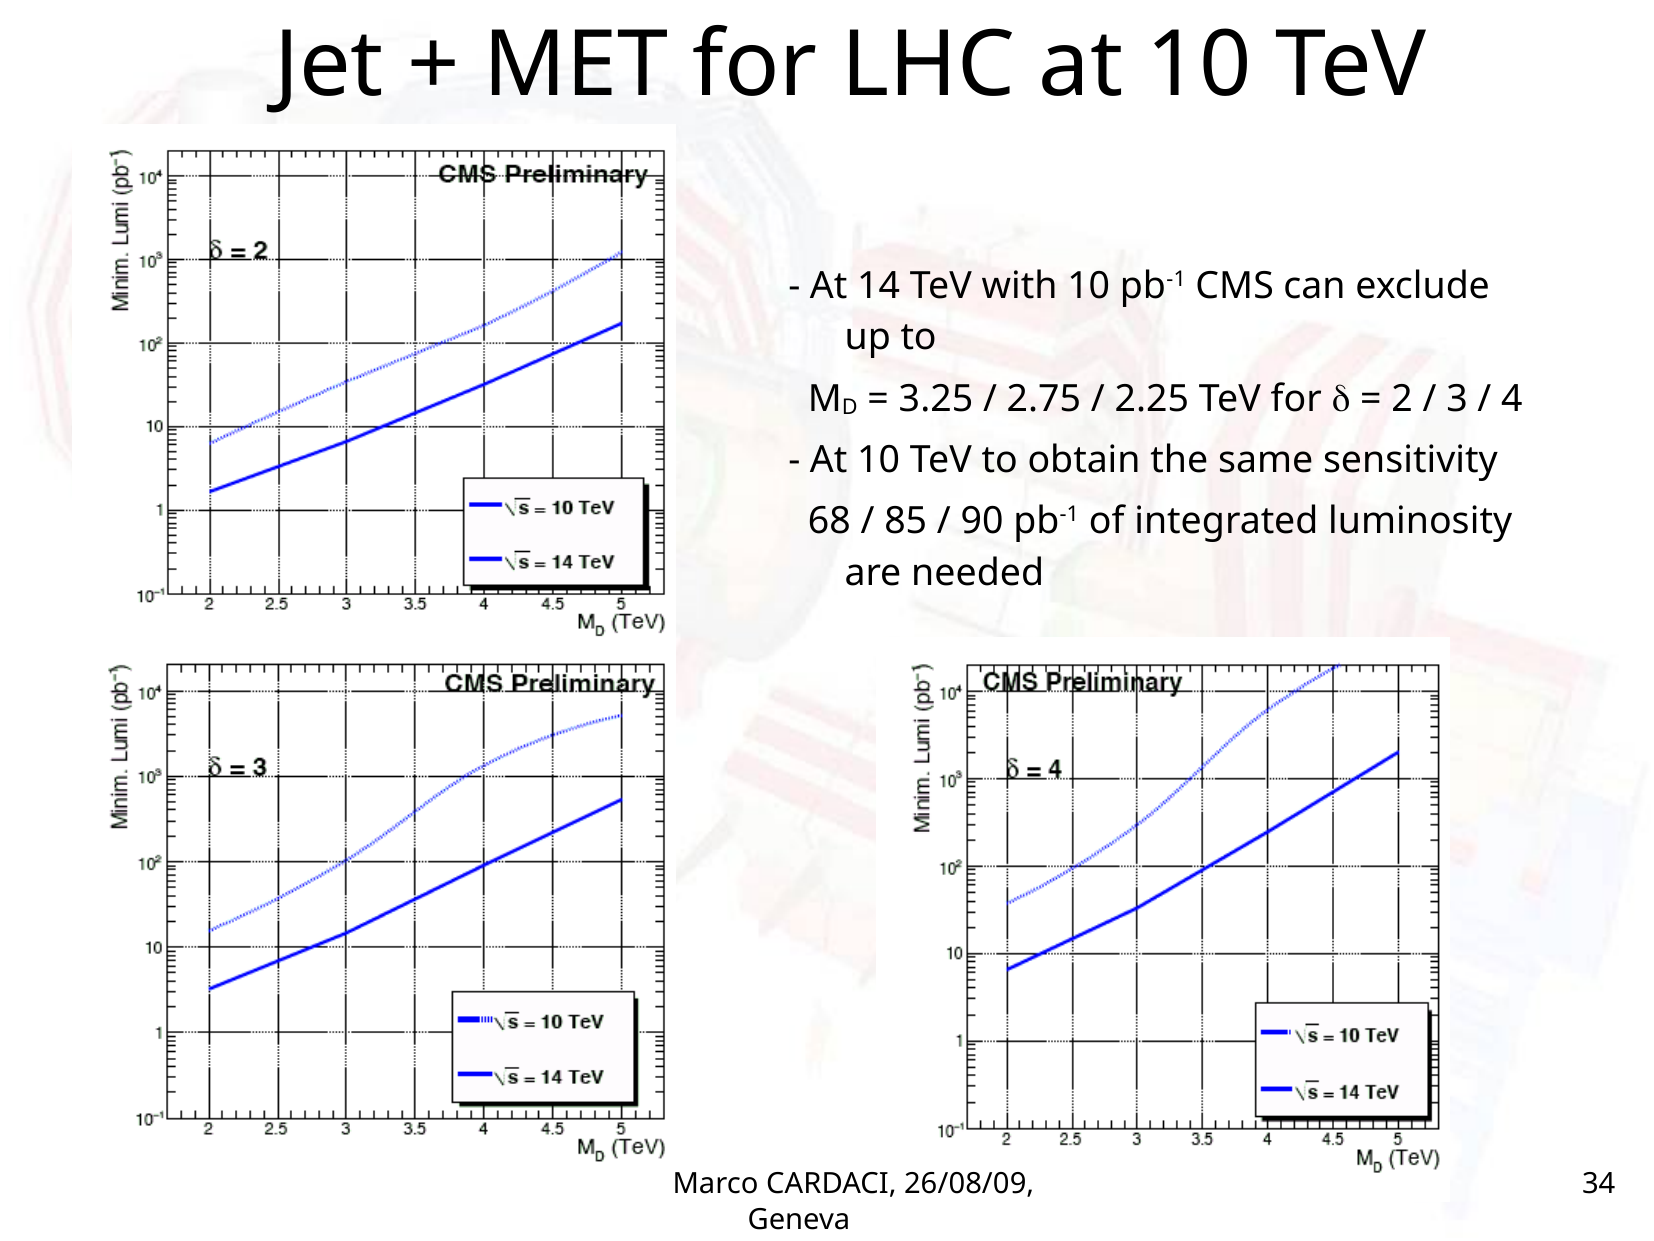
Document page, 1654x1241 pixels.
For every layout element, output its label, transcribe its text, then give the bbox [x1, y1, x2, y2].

text_box 34 [1567, 1157, 1643, 1213]
title Jet + MET for LHC at 10 TeV [191, 10, 1512, 130]
text_box - At 14 TeV with 10 pb-1 CMS can exclude up to MD = 3.25 / 2.75 / 2.25 TeV for  = 2 / 3 / 4 - At 10 TeV to obtain the same sensitivity 68 / 85 / 90 pb-1 of integrated luminosity are needed [773, 250, 1546, 533]
picture [9, 3, 1654, 1238]
text_box Marco CARDACI, 26/08/09, Geneva [657, 1157, 1078, 1213]
